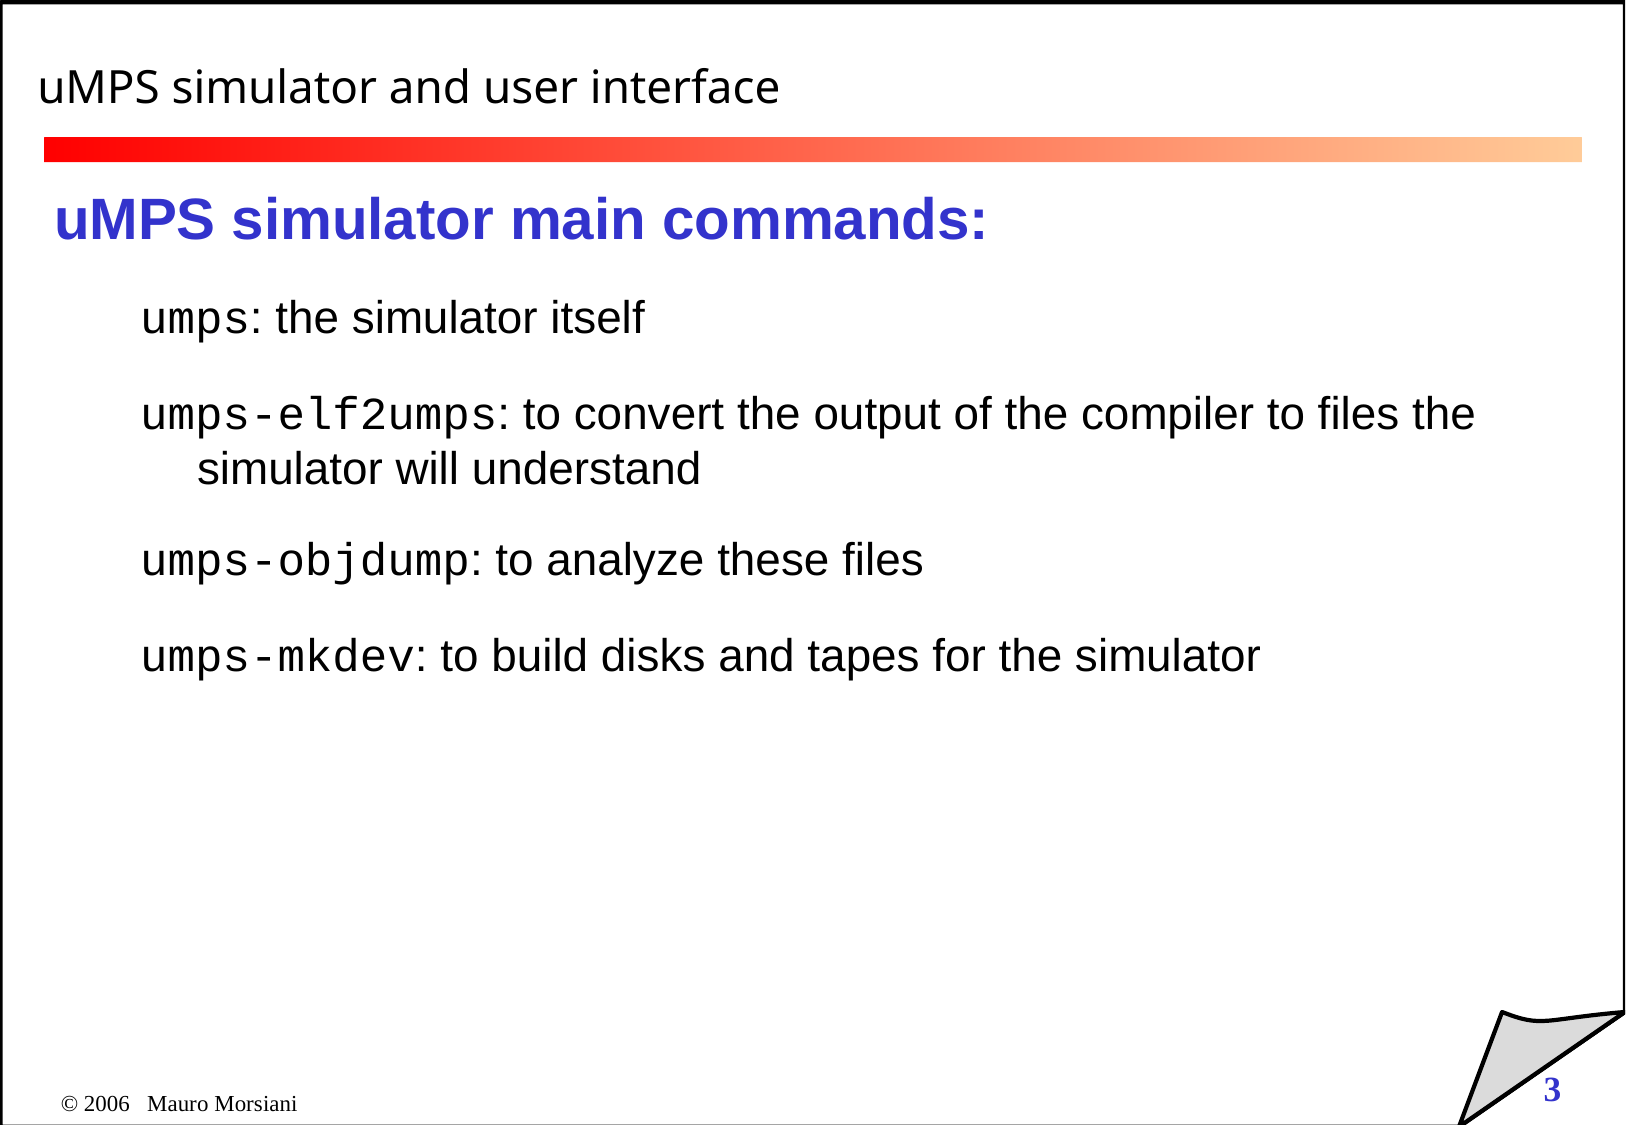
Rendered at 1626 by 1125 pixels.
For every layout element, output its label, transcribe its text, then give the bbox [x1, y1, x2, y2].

title uMPS simulator and user interface [37, 44, 1588, 131]
list uMPS simulator main commands: umps: the simulator itself umps-elf2umps: to convert the output of the compiler to files the simulator will understand umps-objdump: to analyze these files umps-mkdev: to build disks and tapes for the simulator [54, 187, 1571, 1124]
